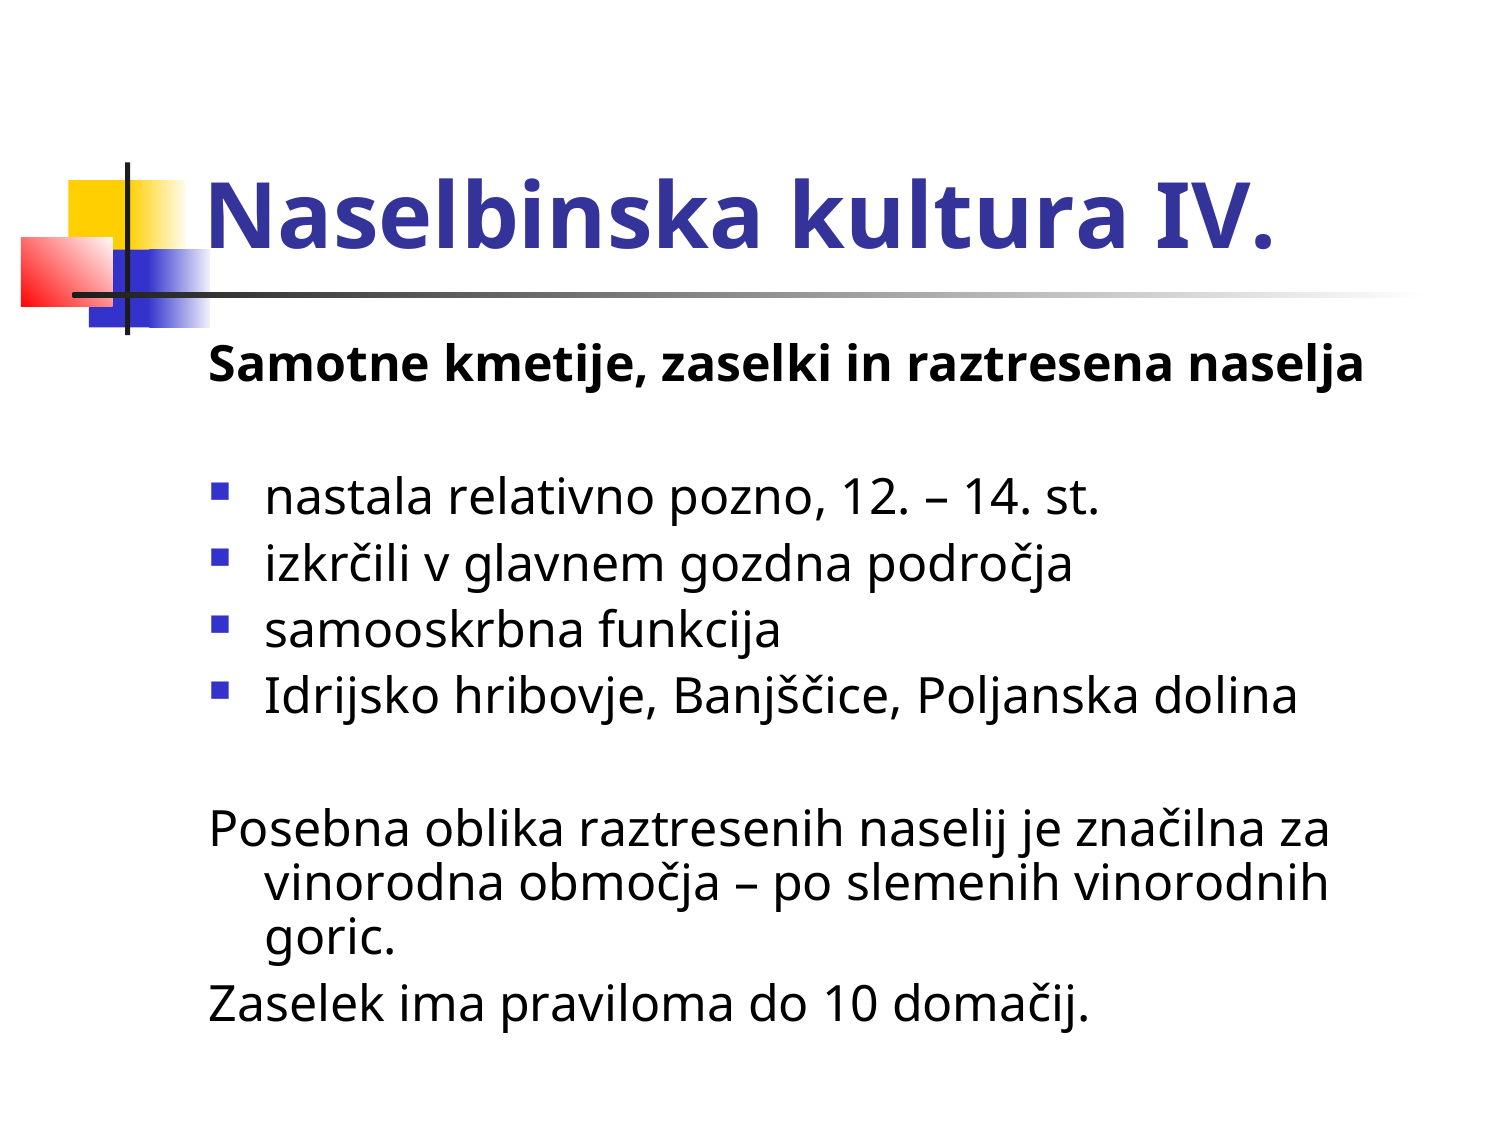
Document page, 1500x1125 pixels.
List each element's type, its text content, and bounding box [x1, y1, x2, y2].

title Naselbinska kultura IV. [188, 35, 1468, 276]
list Samotne kmetije, zaselki in raztresena naselja nastala relativno pozno, 12. – 14. st. izkrčili v glavnem gozdna področja samooskrbna funkcija Idrijsko hribovje, Banjščice, Poljanska dolina Posebna oblika raztresenih naselij je značilna za vinorodna območja – po slemenih vinorodnih goric. Zaselek ima praviloma do 10 domačij. [193, 331, 1469, 1007]
